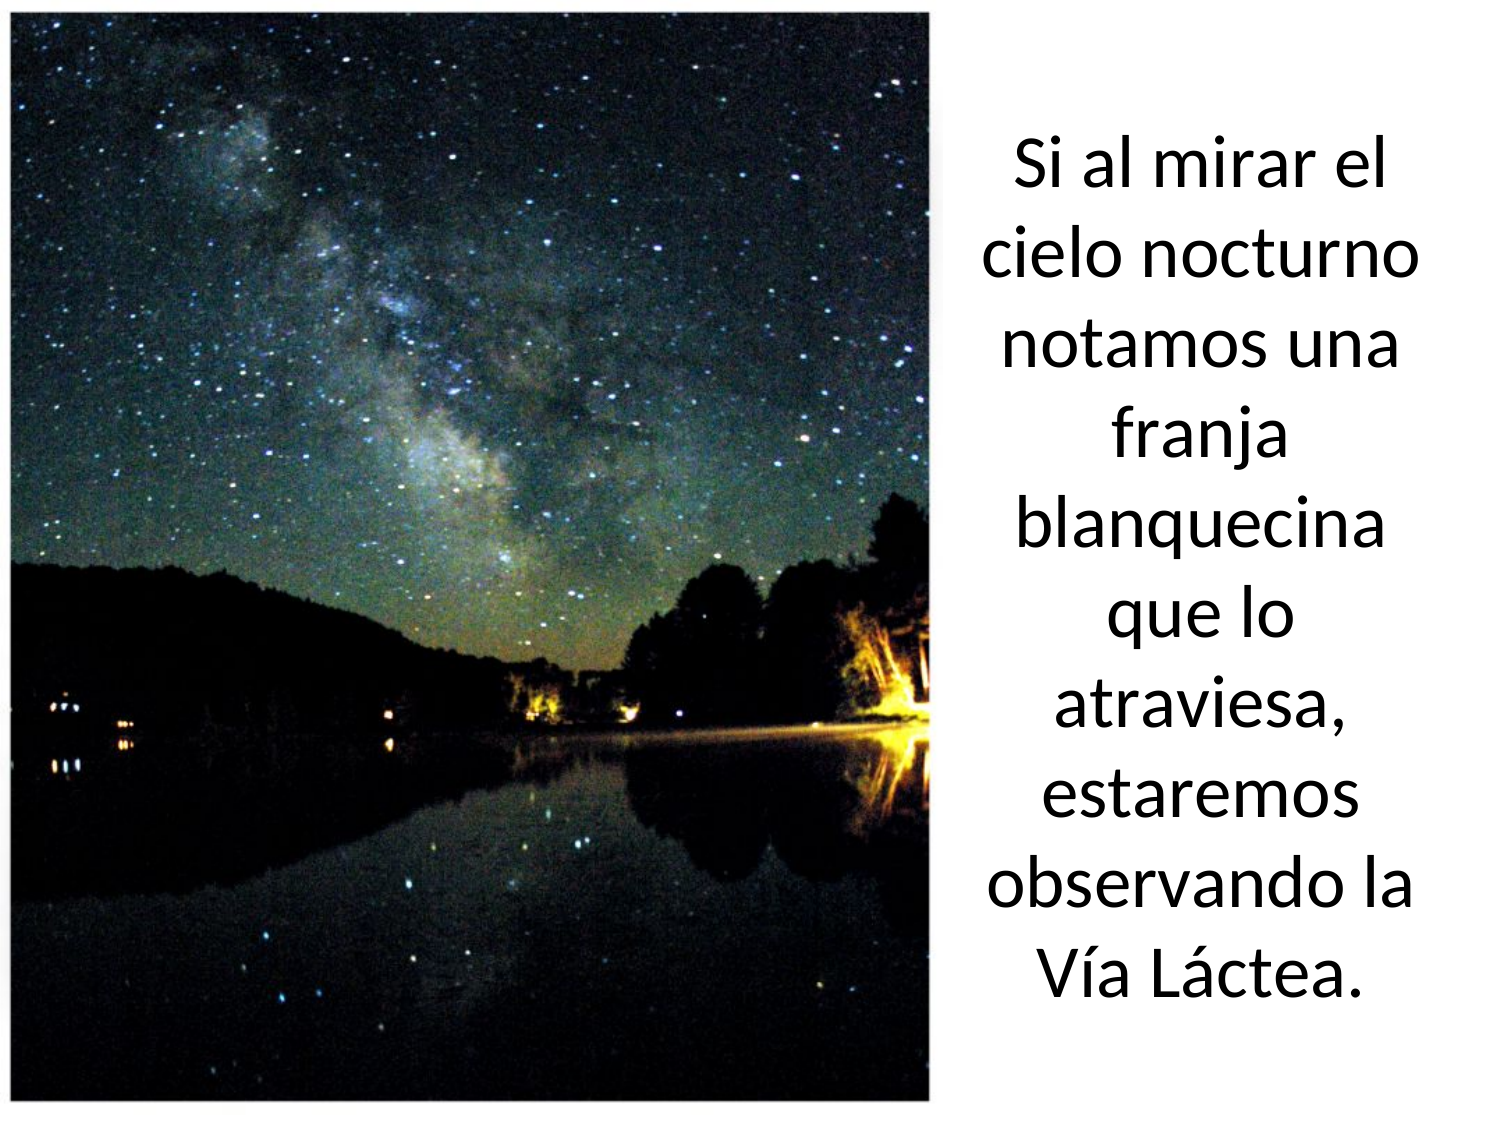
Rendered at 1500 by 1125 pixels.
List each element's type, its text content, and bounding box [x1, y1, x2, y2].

picture [0, 0, 943, 1115]
title Si al mirar el cielo nocturno notamos una franja blanquecina que lo atraviesa, estaremos observando la Vía Láctea. [943, 23, 1465, 1102]
